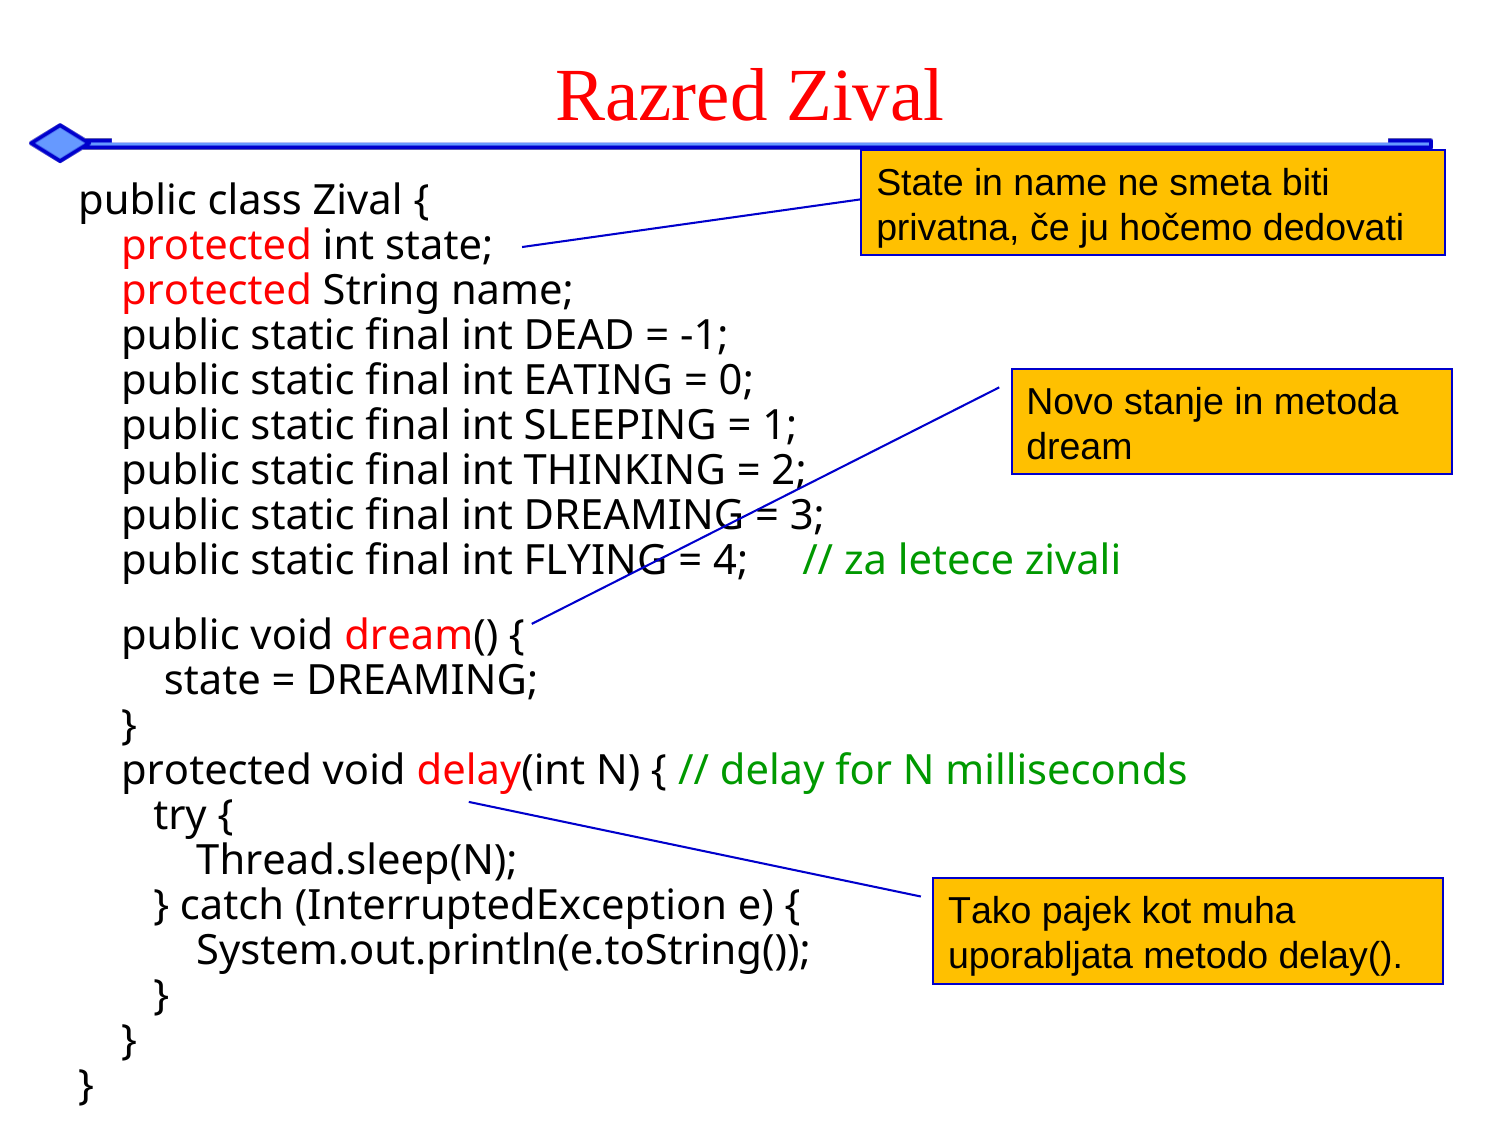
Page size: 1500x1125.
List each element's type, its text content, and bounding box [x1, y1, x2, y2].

text_box public class Zival { protected int state; protected String name; public static final int DEAD = -1; public static final int EATING = 0; public static final int SLEEPING = 1; public static final int THINKING = 2; public static final int DREAMING = 3; public static final int FLYING = 4; // za letece zivali public void dream() { state = DREAMING; } protected void delay(int N) { // delay for N milliseconds try { Thread.sleep(N); } catch (InterruptedException e) { System.out.println(e.toString()); } } } [63, 170, 1339, 1117]
text_box Novo stanje in metoda dream [1012, 369, 1452, 474]
title Razred Zival [111, 37, 1389, 143]
text_box Tako pajek kot muha uporabljata metodo delay(). [933, 878, 1443, 984]
text_box State in name ne smeta biti privatna, če ju hočemo dedovati [522, 150, 1445, 255]
picture [28, 122, 1434, 164]
